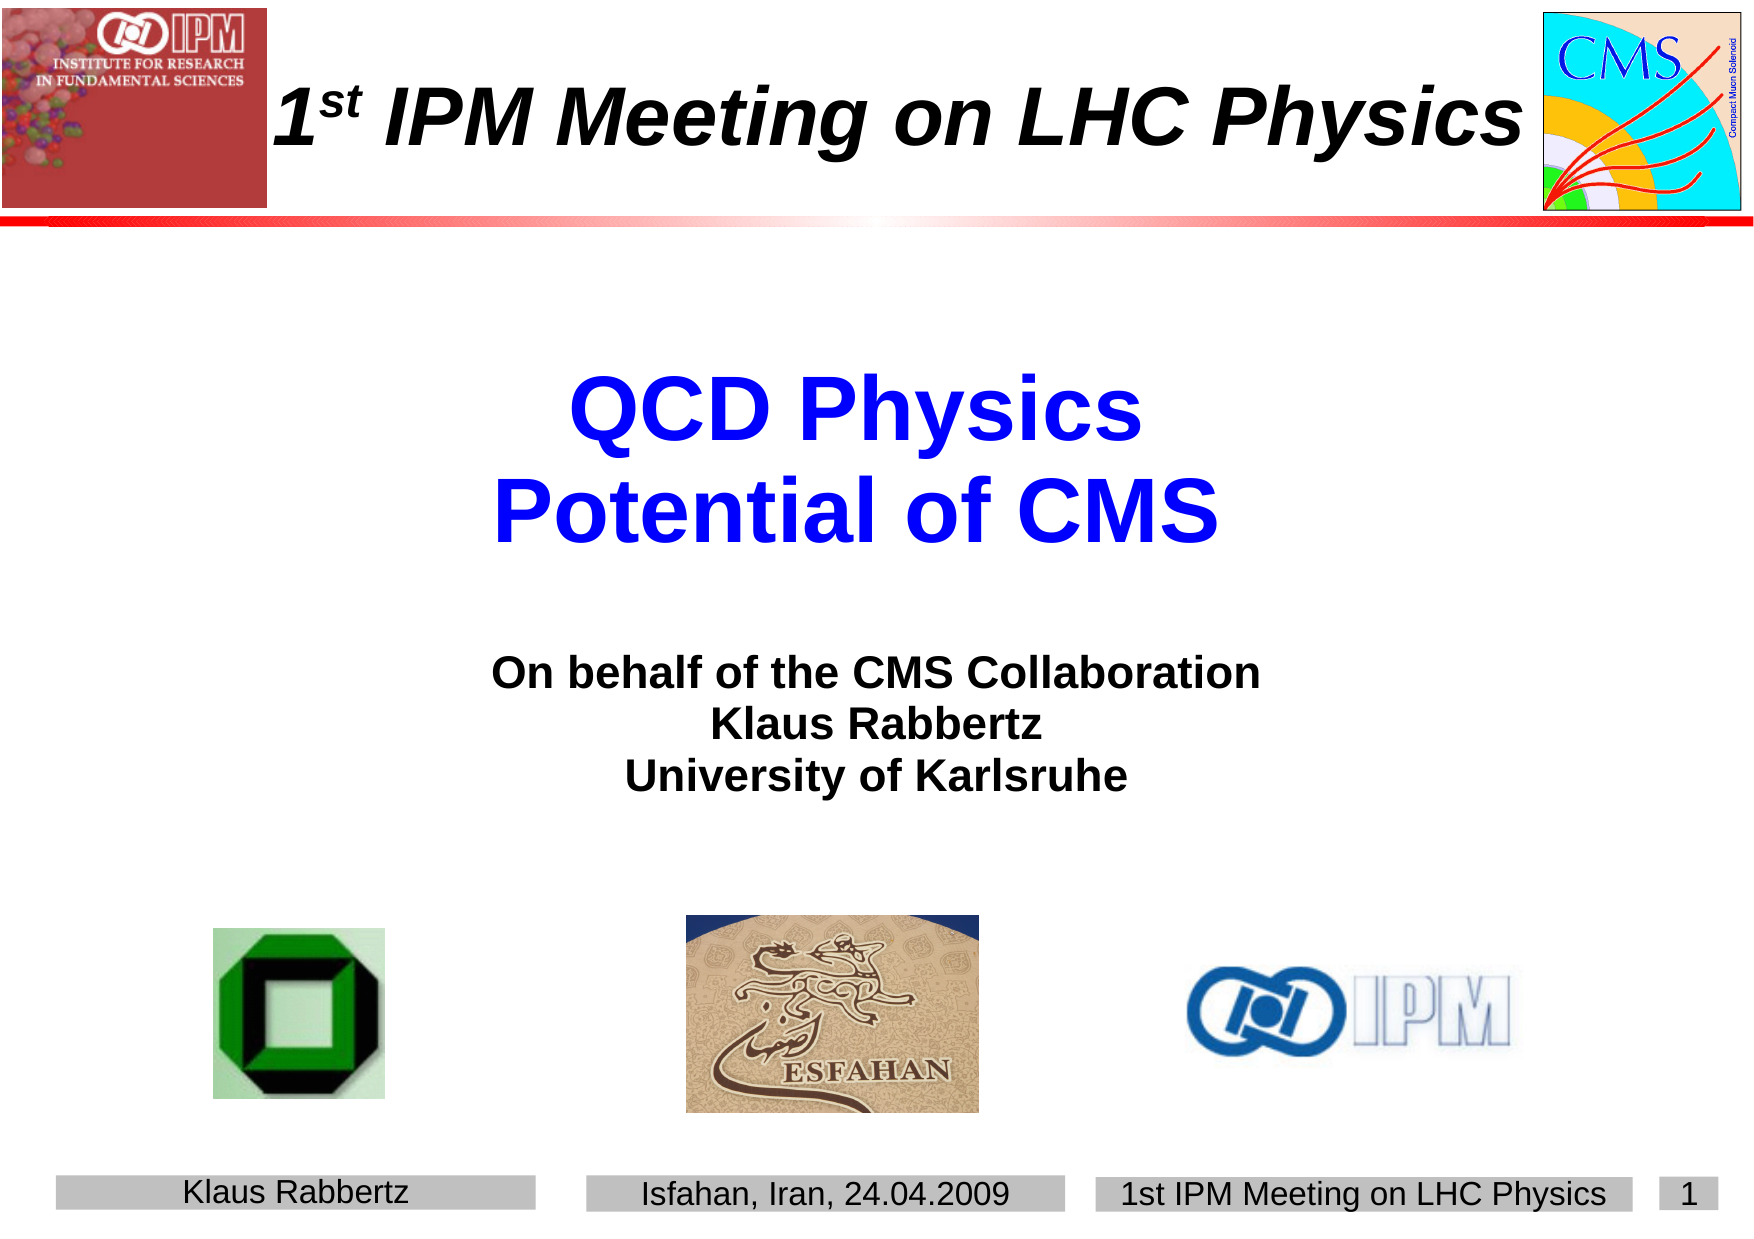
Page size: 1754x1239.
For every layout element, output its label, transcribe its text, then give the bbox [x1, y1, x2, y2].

text_box QCD Physics Potential of CMS [480, 345, 1273, 574]
text_box On behalf of the CMS Collaboration Klaus Rabbertz University of Karlsruhe [479, 635, 1275, 816]
title 1st IPM Meeting on LHC Physics [267, 27, 1537, 207]
picture [1171, 936, 1534, 1092]
picture [213, 928, 385, 1100]
picture [2, 8, 267, 208]
picture [1542, 11, 1742, 211]
picture [686, 915, 979, 1113]
